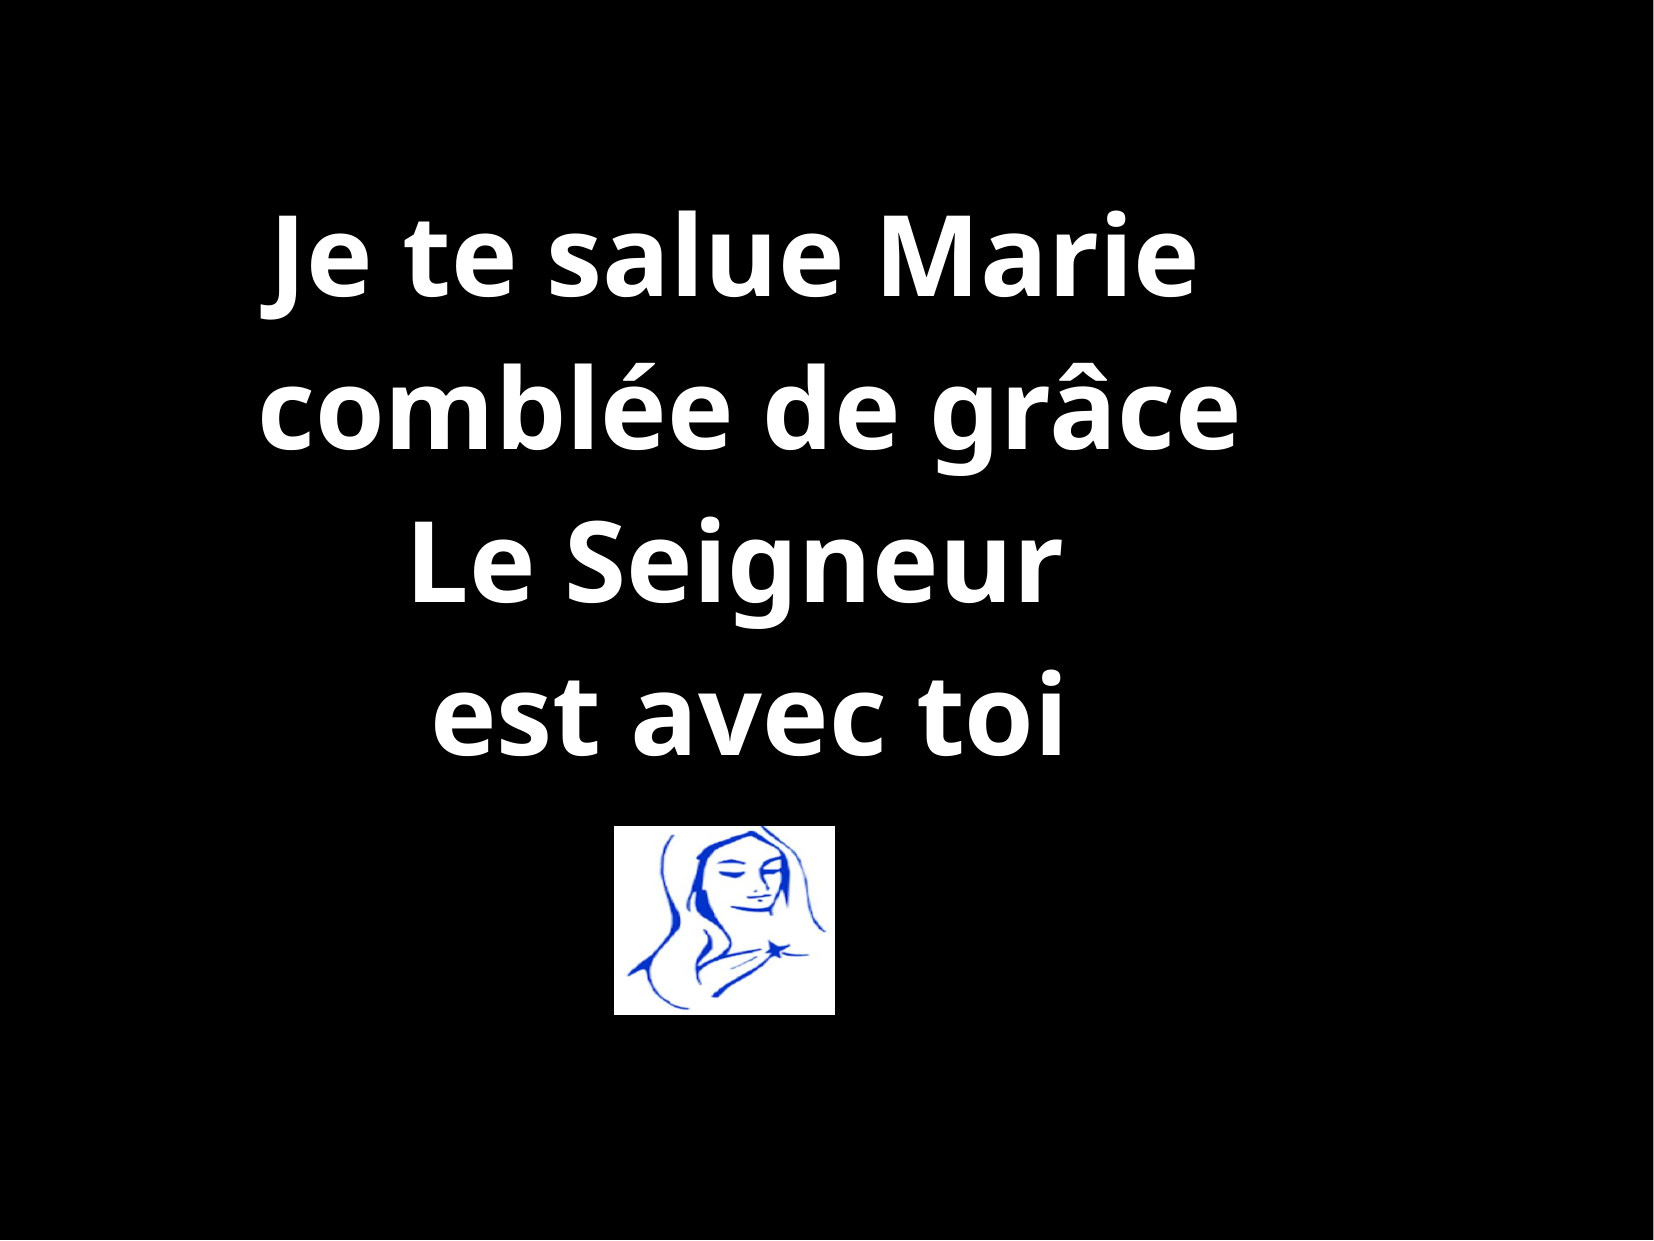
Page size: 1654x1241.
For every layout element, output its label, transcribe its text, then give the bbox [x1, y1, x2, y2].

subtitle Je te salue Marie comblée de grâce Le Seigneur est avec toi [21, 0, 1479, 1121]
picture [614, 826, 835, 1015]
